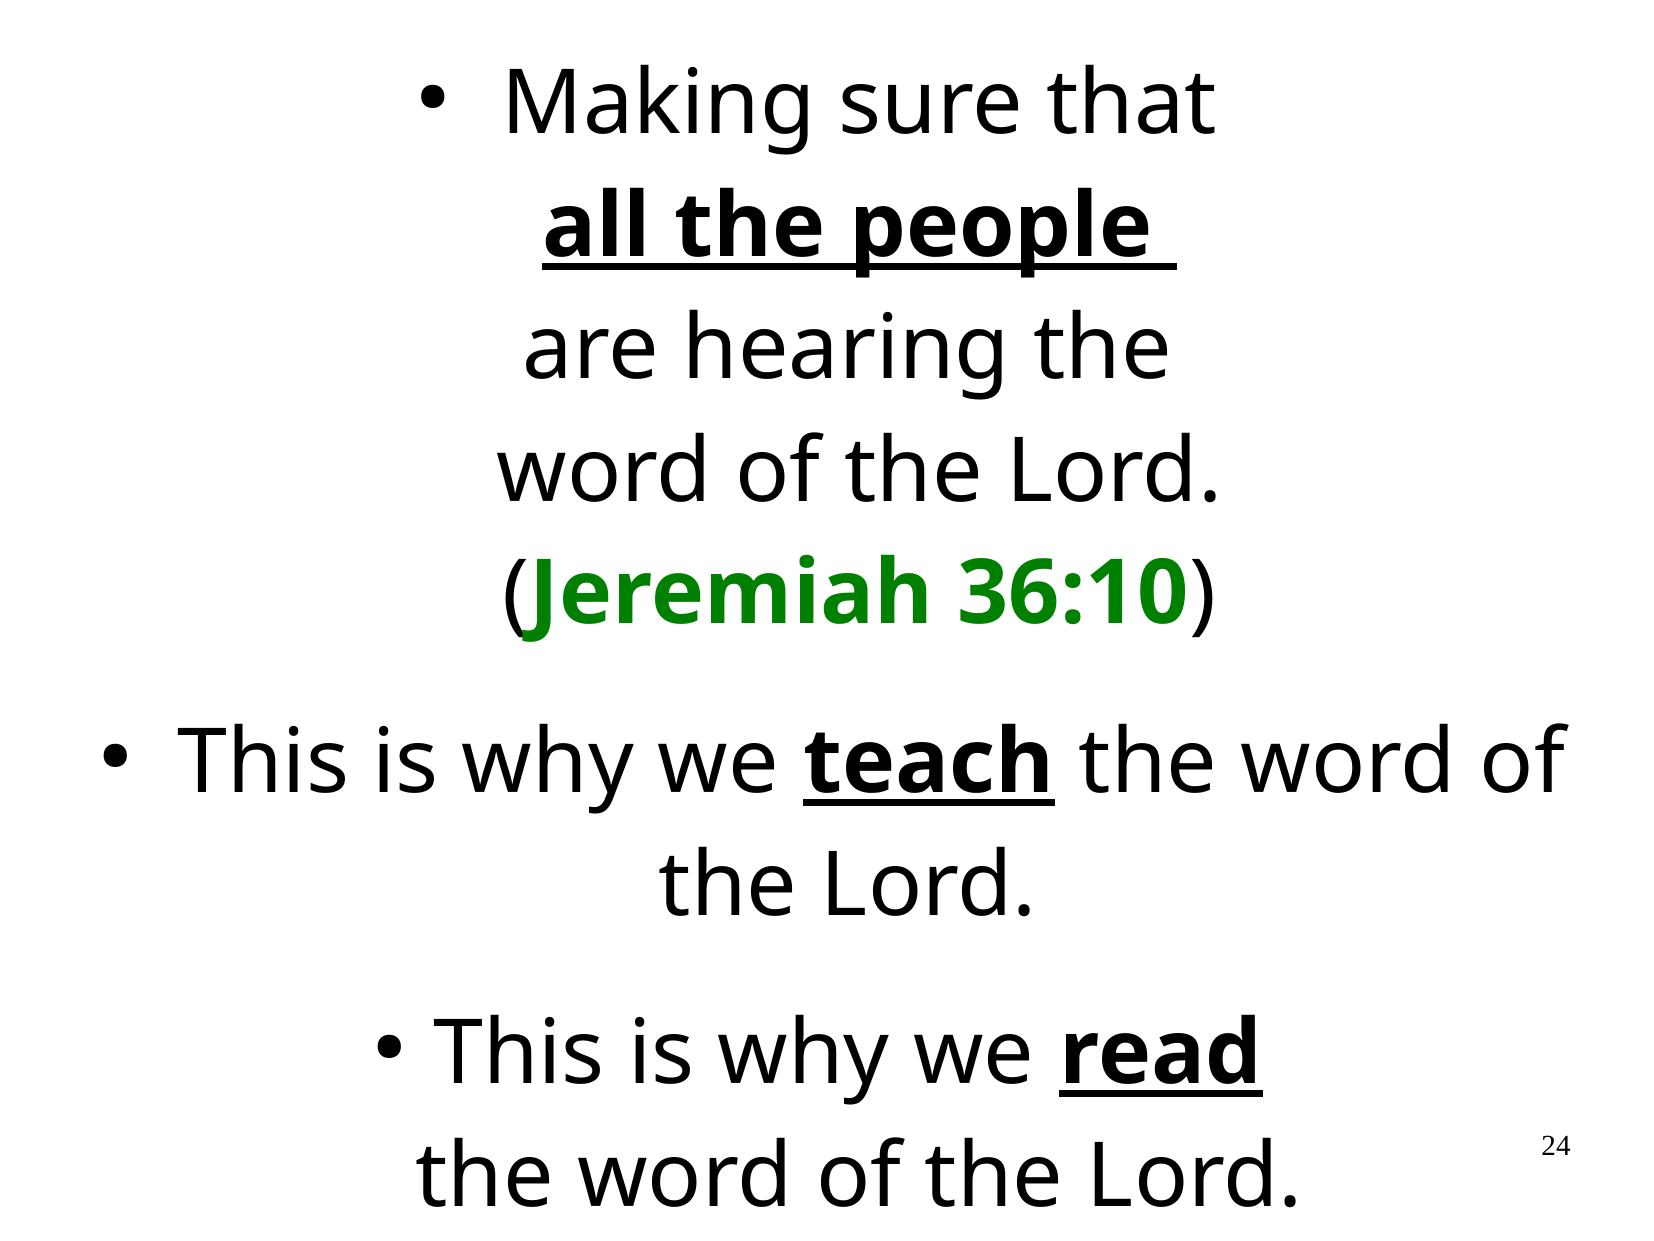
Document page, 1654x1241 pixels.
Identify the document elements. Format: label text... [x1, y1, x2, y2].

list Making sure that all the people are hearing the word of the Lord. (Jeremiah 36:10) This is why we teach the word of the Lord. This is why we read the word of the Lord. [37, 37, 1613, 1238]
